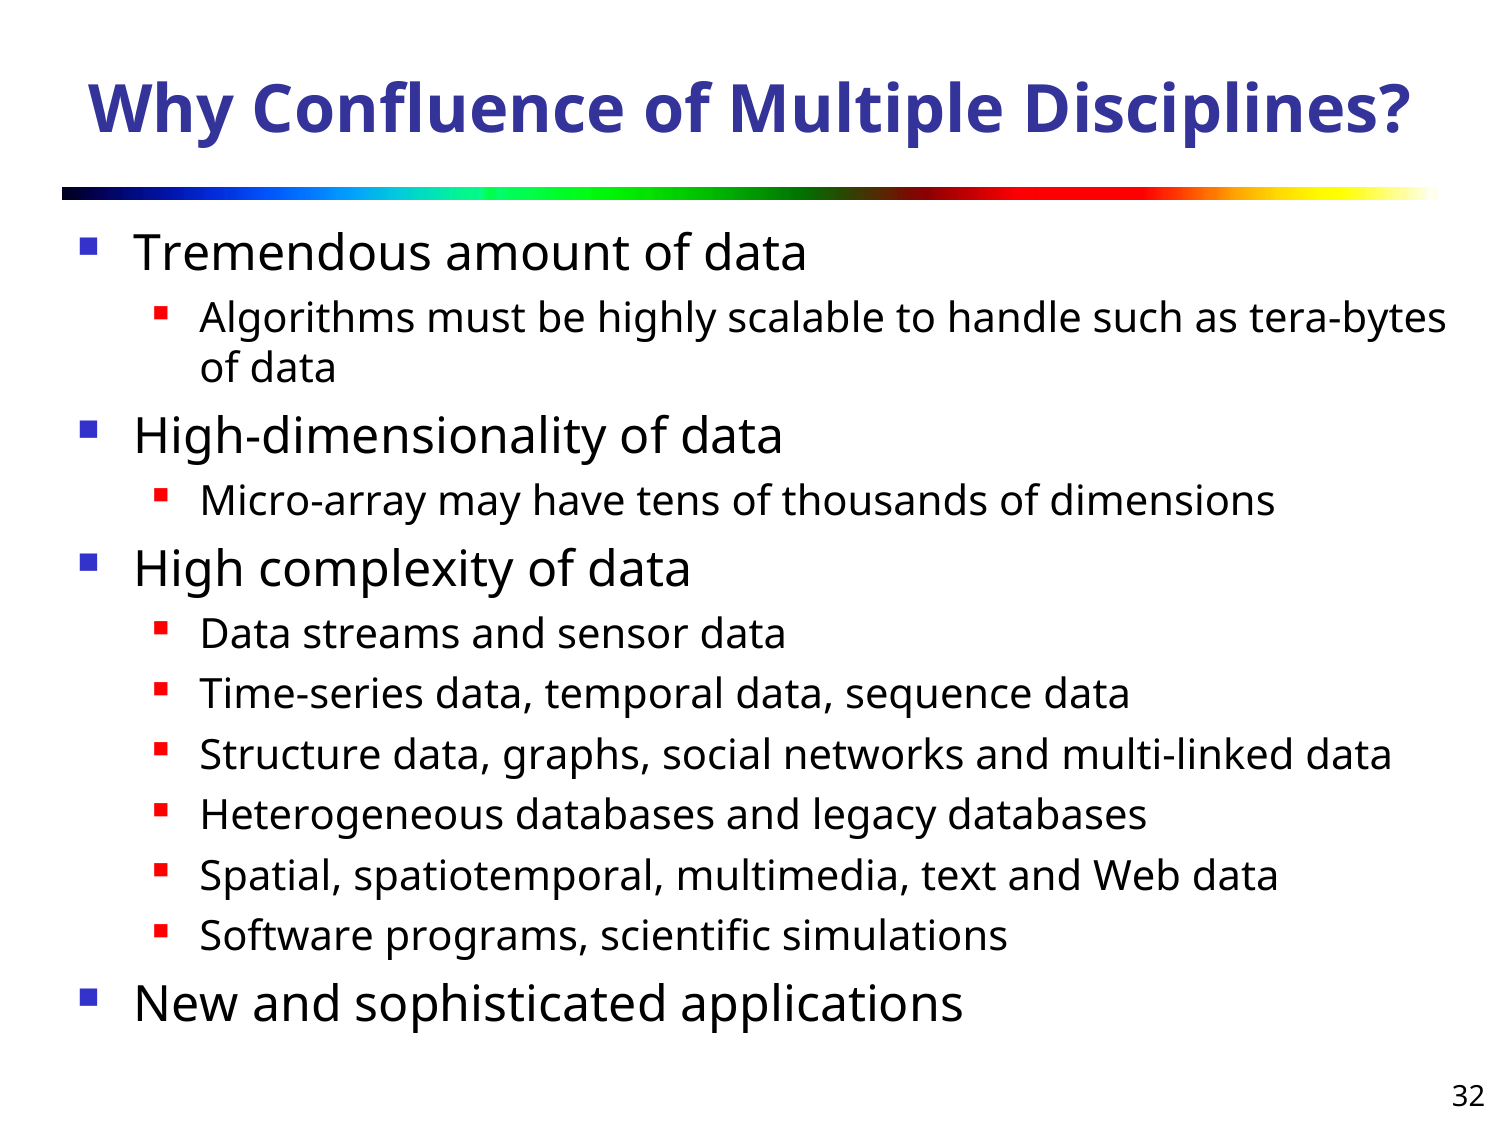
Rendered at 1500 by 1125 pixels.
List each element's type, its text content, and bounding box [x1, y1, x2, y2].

text_box <number> [1187, 1050, 1500, 1125]
list Tremendous amount of data Algorithms must be highly scalable to handle such as tera-bytes of data High-dimensionality of data Micro-array may have tens of thousands of dimensions High complexity of data Data streams and sensor data Time-series data, temporal data, sequence data Structure data, graphs, social networks and multi-linked data Heterogeneous databases and legacy databases Spatial, spatiotemporal, multimedia, text and Web data Software programs, scientific simulations New and sophisticated applications [62, 212, 1475, 1089]
title Why Confluence of Multiple Disciplines? [0, 18, 1500, 194]
